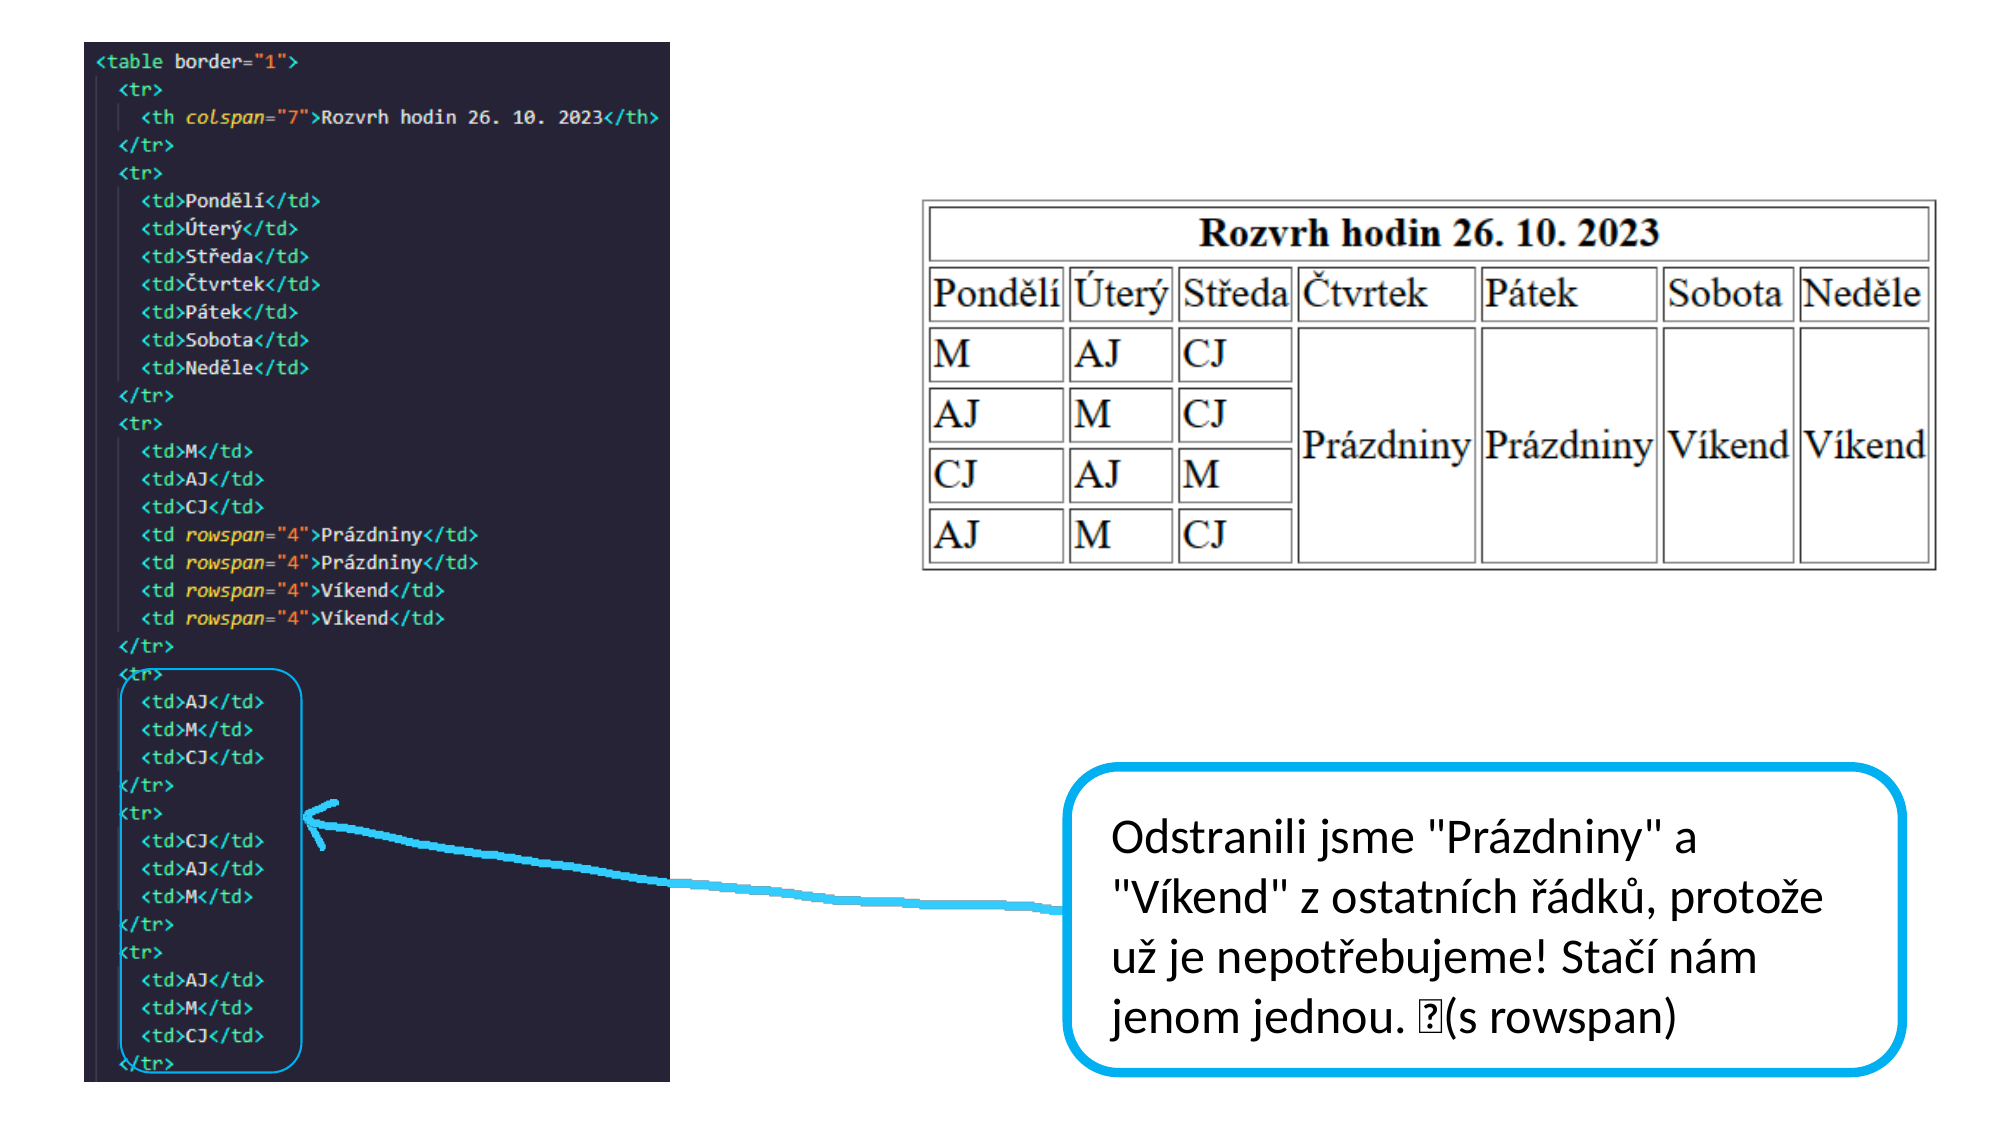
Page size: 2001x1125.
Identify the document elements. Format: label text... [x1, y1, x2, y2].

picture [919, 193, 1942, 576]
picture [84, 42, 1062, 1082]
text_box Odstranili jsme "Prázdniny" a "Víkend" z ostatních řádků, protože už je nepotřebujeme! Stačí nám jenom jednou. 🧠(s rowspan) [1096, 796, 1872, 1064]
